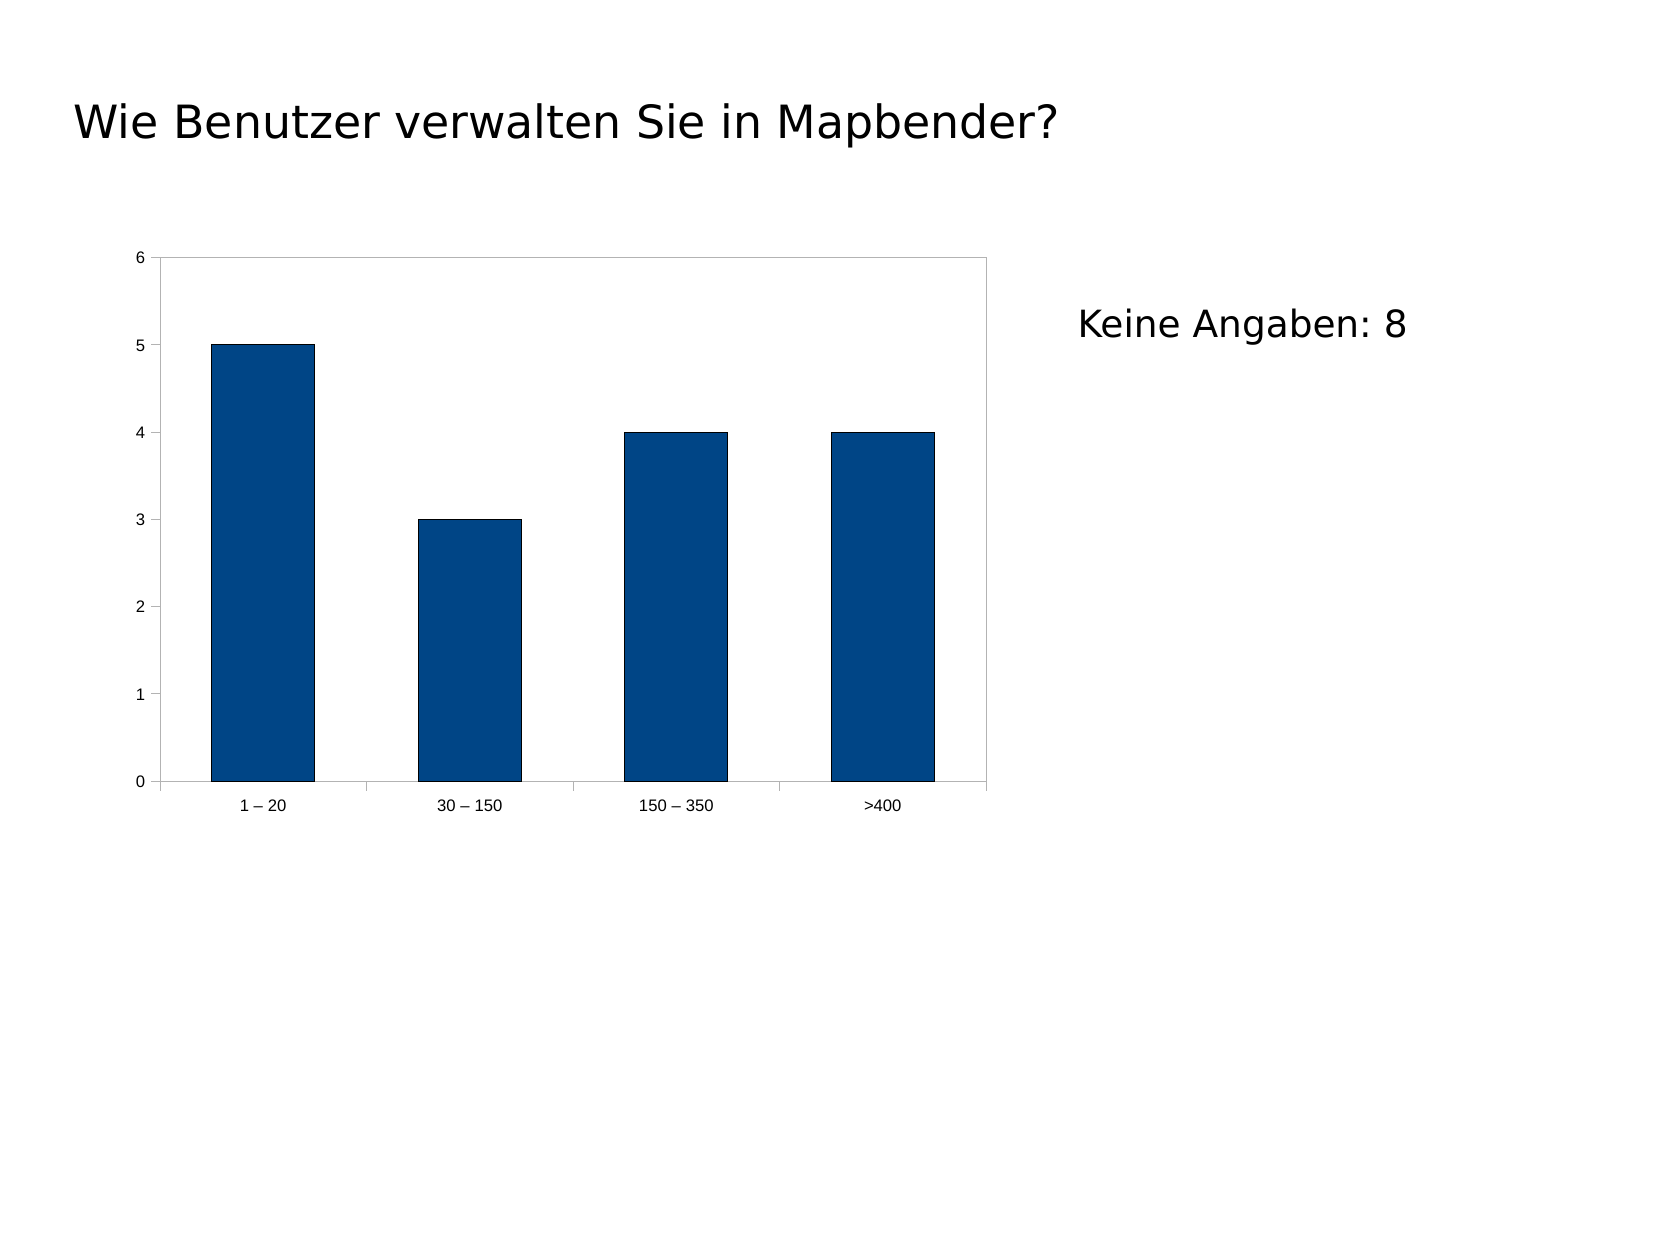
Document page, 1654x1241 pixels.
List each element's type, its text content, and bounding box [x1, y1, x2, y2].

text_box Keine Angaben: 8 [1062, 295, 1565, 354]
chart [118, 236, 1004, 827]
text_box Wie Benutzer verwalten Sie in Mapbender? [59, 88, 1093, 157]
